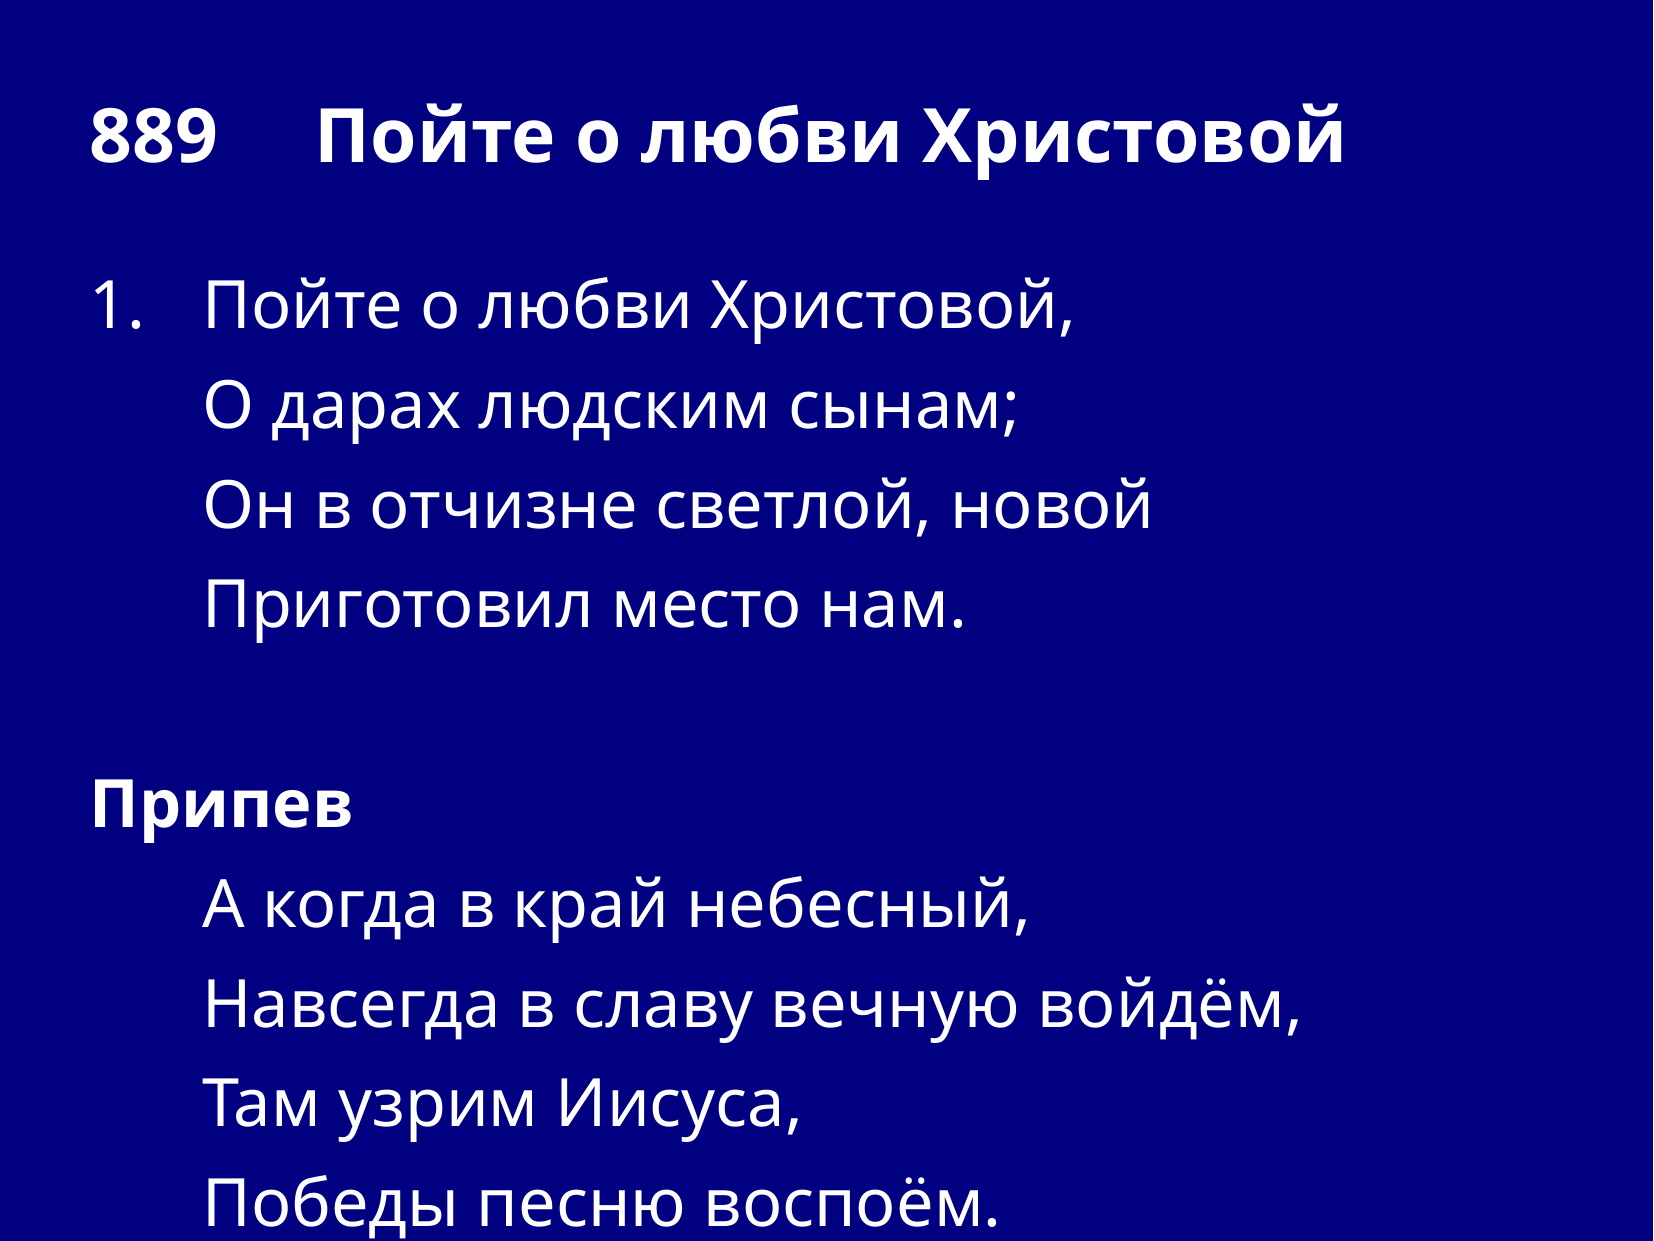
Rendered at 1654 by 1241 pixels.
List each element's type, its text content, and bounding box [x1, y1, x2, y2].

text_box 1. Пойте о любви Христовой, О дарах людским сынам; Он в отчизне светлой, новой Приготовил место нам. Припев А когда в край небесный, Навсегда в славу вечную войдём, Там узрим Иисуса, Победы песню воспоём. [75, 188, 1576, 1163]
text_box 889 Пойте о любви Христовой [75, 75, 1576, 188]
